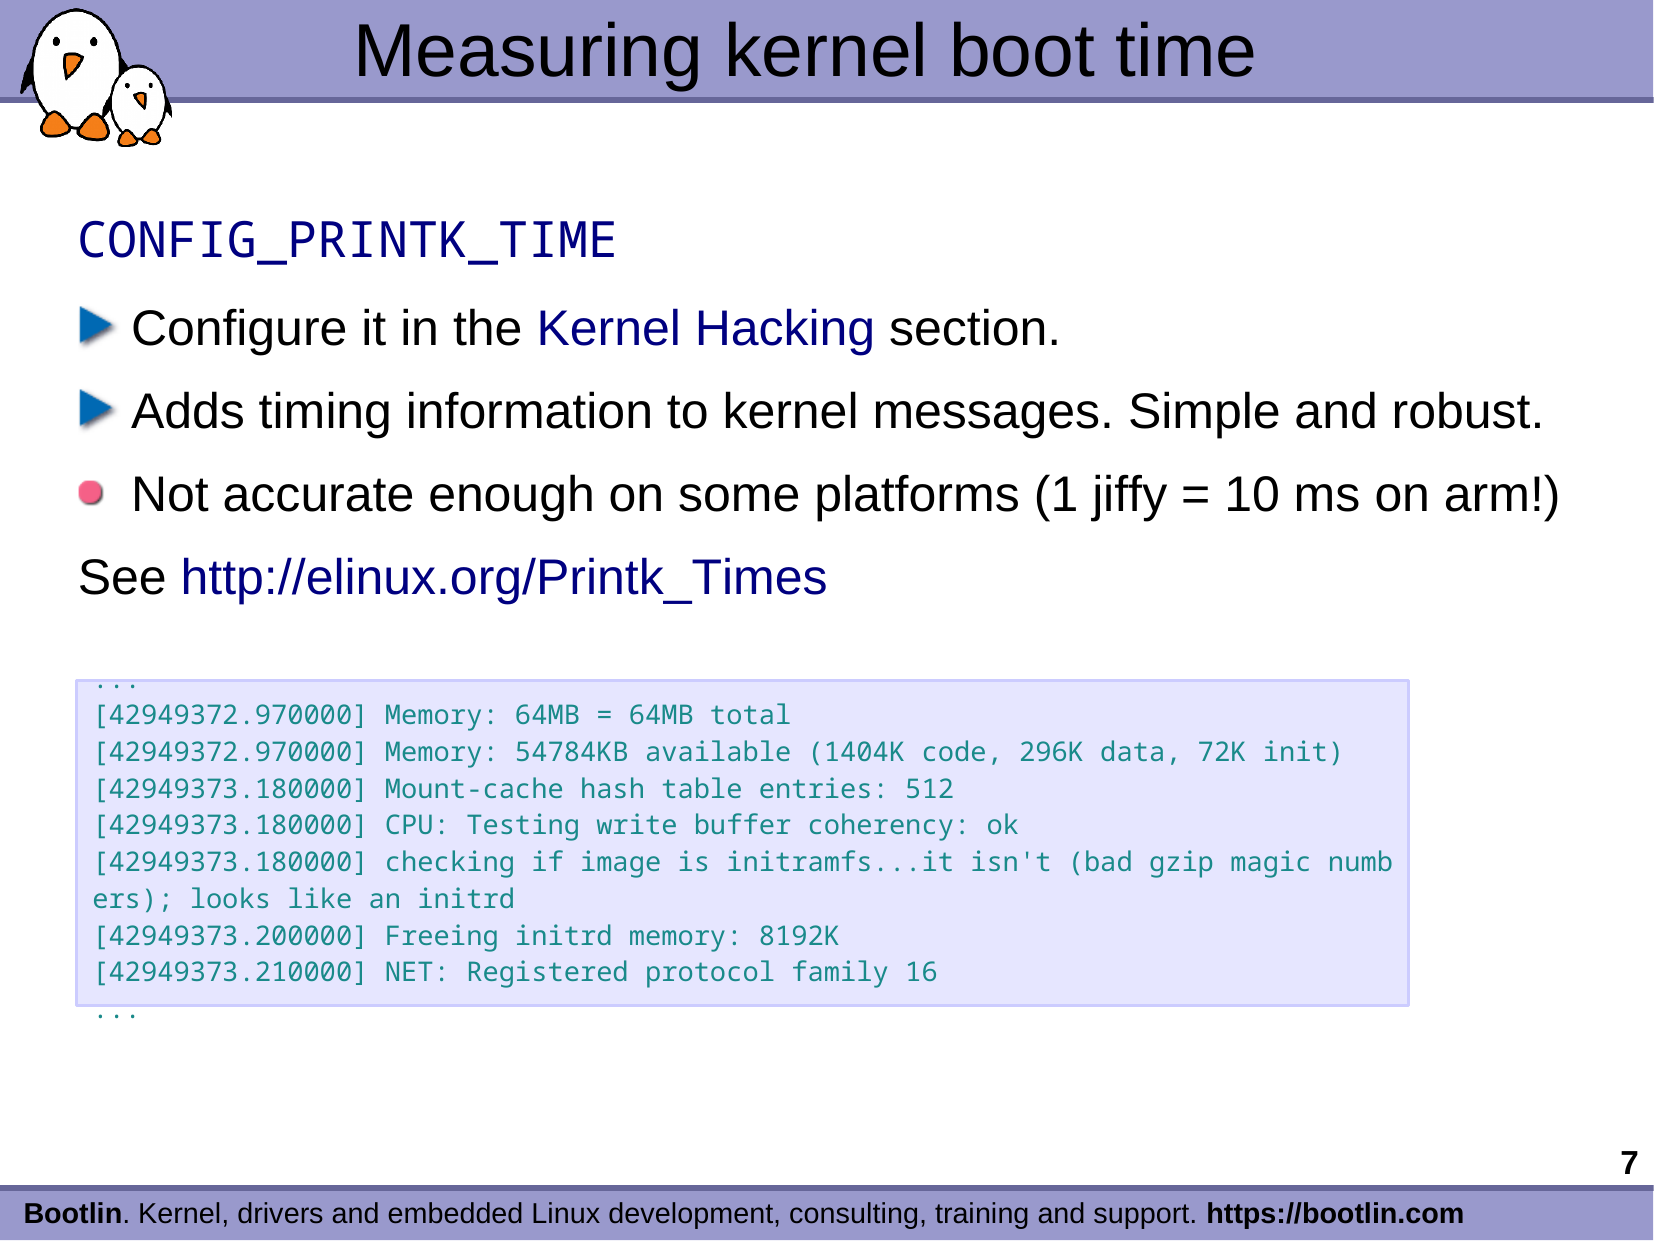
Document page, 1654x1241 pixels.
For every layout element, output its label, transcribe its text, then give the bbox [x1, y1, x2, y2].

picture [20, 8, 172, 147]
text_box ... [42949372.970000] Memory: 64MB = 64MB total [42949372.970000] Memory: 54784KB available (1404K code, 296K data, 72K init) [42949373.180000] Mount-cache hash table entries: 512 [42949373.180000] CPU: Testing write buffer coherency: ok [42949373.180000] checking if image is initramfs...it isn't (bad gzip magic numb ers); looks like an initrd [42949373.200000] Freeing initrd memory: 8192K [42949373.210000] NET: Registered protocol family 16 ... [76, 680, 1409, 1006]
list CONFIG_PRINTK_TIME Configure it in the Kernel Hacking section. Adds timing information to kernel messages. Simple and robust. Not accurate enough on some platforms (1 jiffy = 10 ms on arm!) See http://elinux.org/Printk_Times [60, 204, 1567, 1023]
title Measuring kernel boot time [60, 0, 1551, 100]
